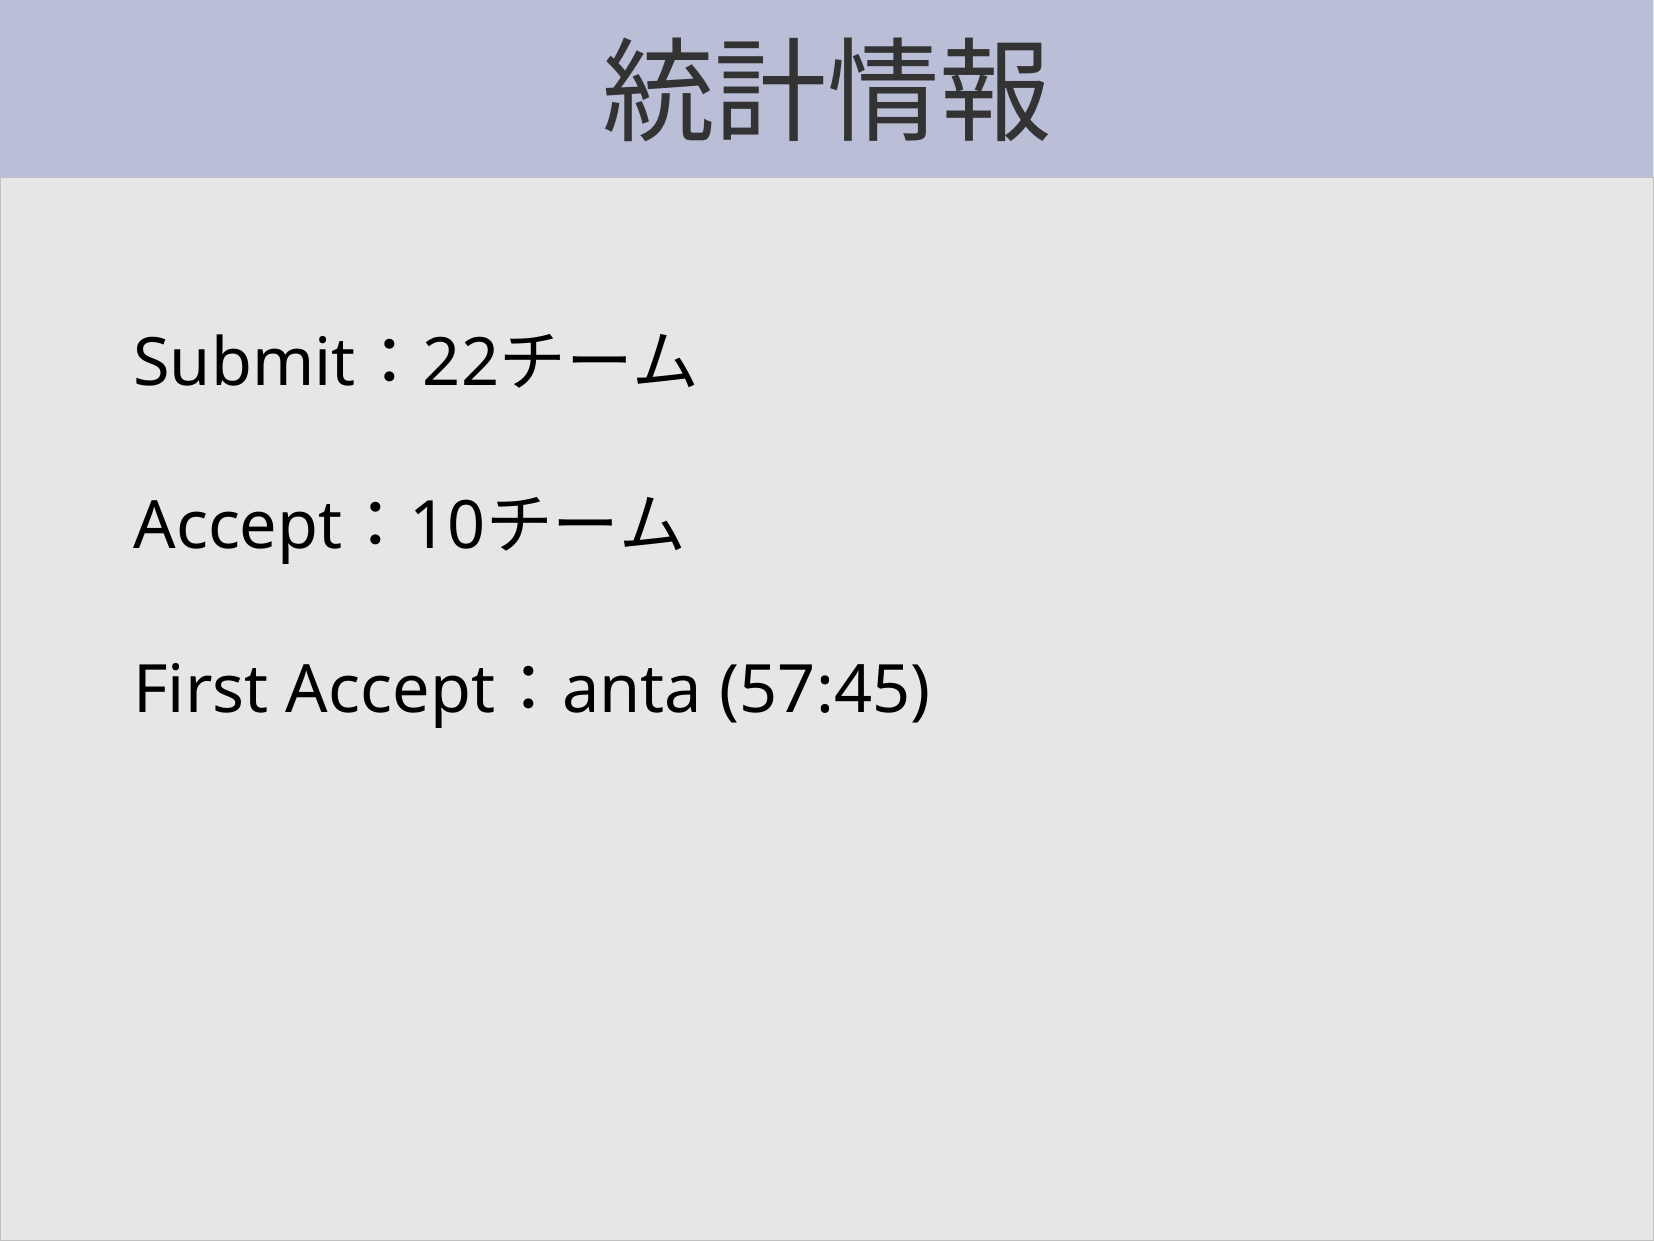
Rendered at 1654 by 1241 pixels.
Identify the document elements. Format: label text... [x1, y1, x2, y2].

title 統計情報 [121, 20, 1534, 148]
list Submit：22チーム Accept：10チーム First Accept：anta (57:45) [121, 248, 1534, 1150]
